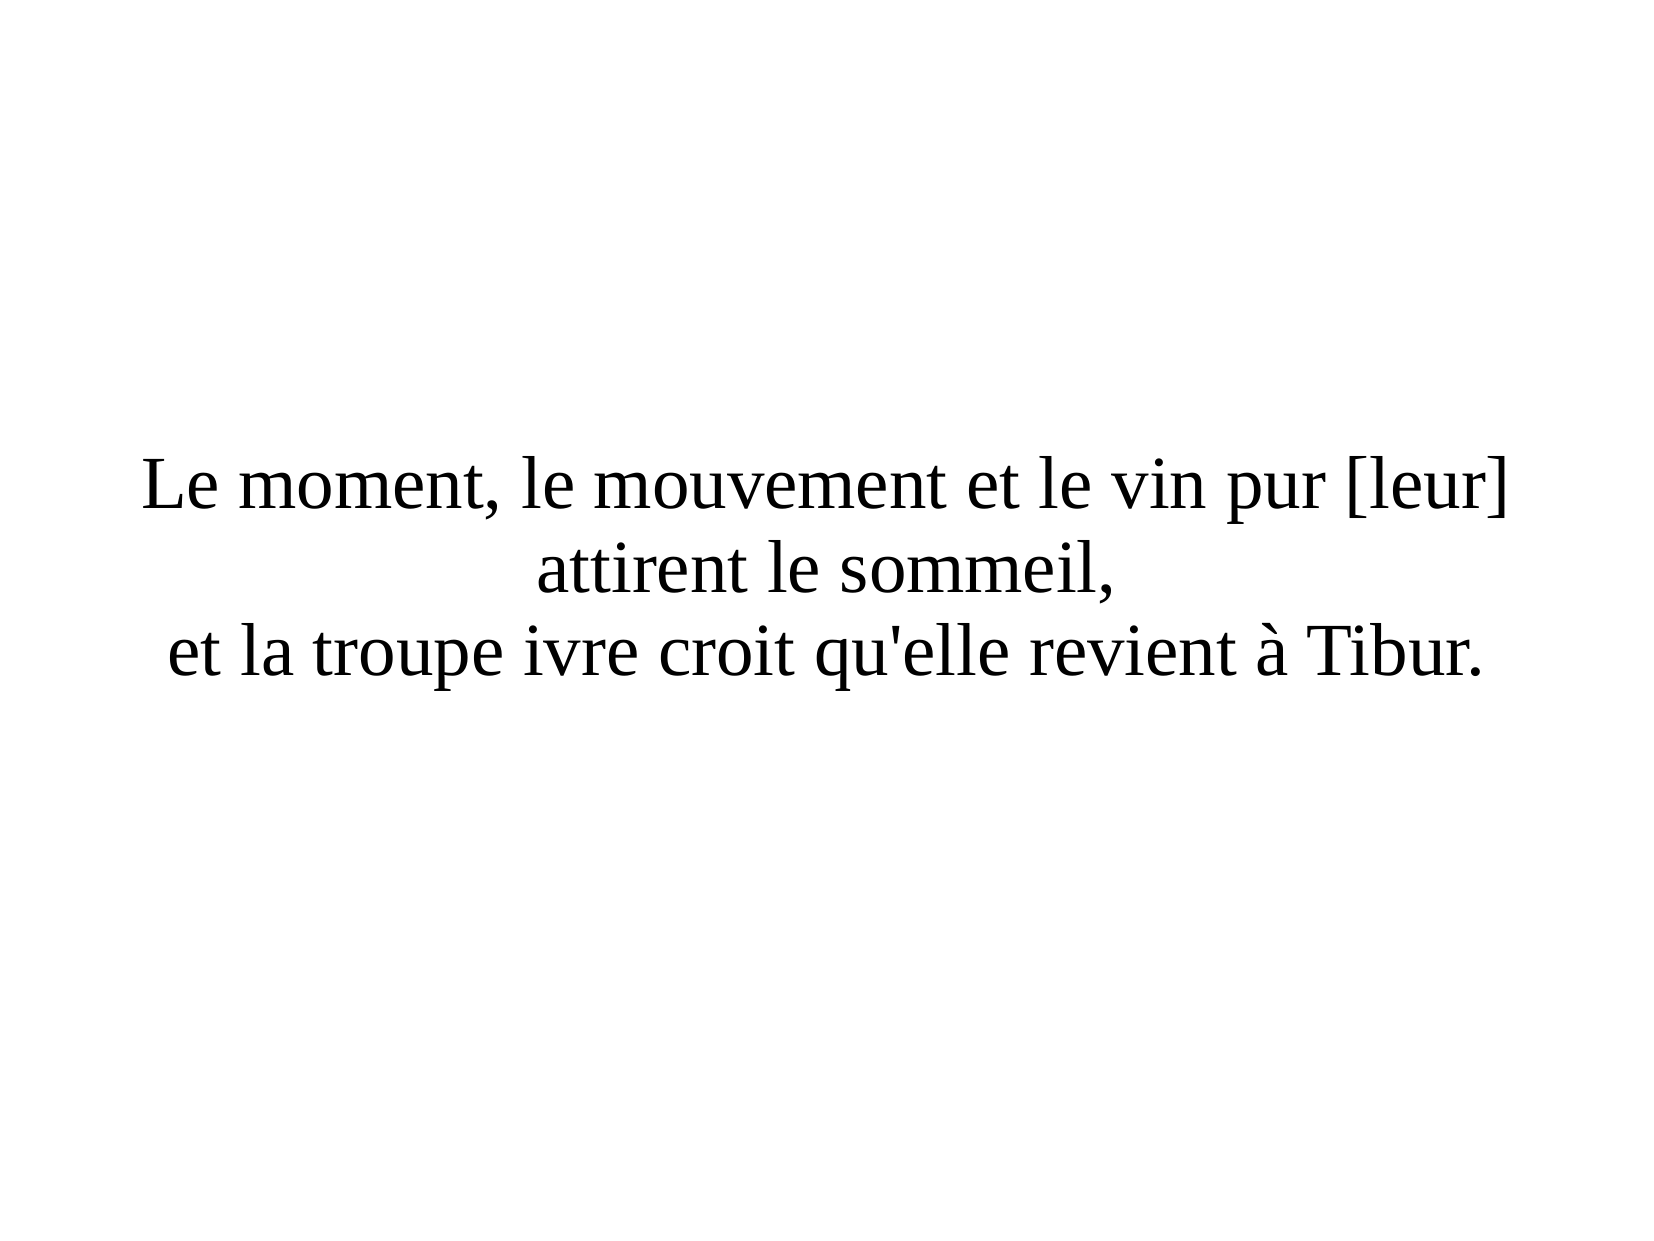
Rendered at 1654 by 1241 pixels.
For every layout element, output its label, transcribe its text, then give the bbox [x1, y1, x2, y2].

subtitle Le moment, le mouvement et le vin pur [leur] attirent le sommeil, et la troupe ivre croit qu'elle revient à Tibur. [82, 49, 1571, 1010]
